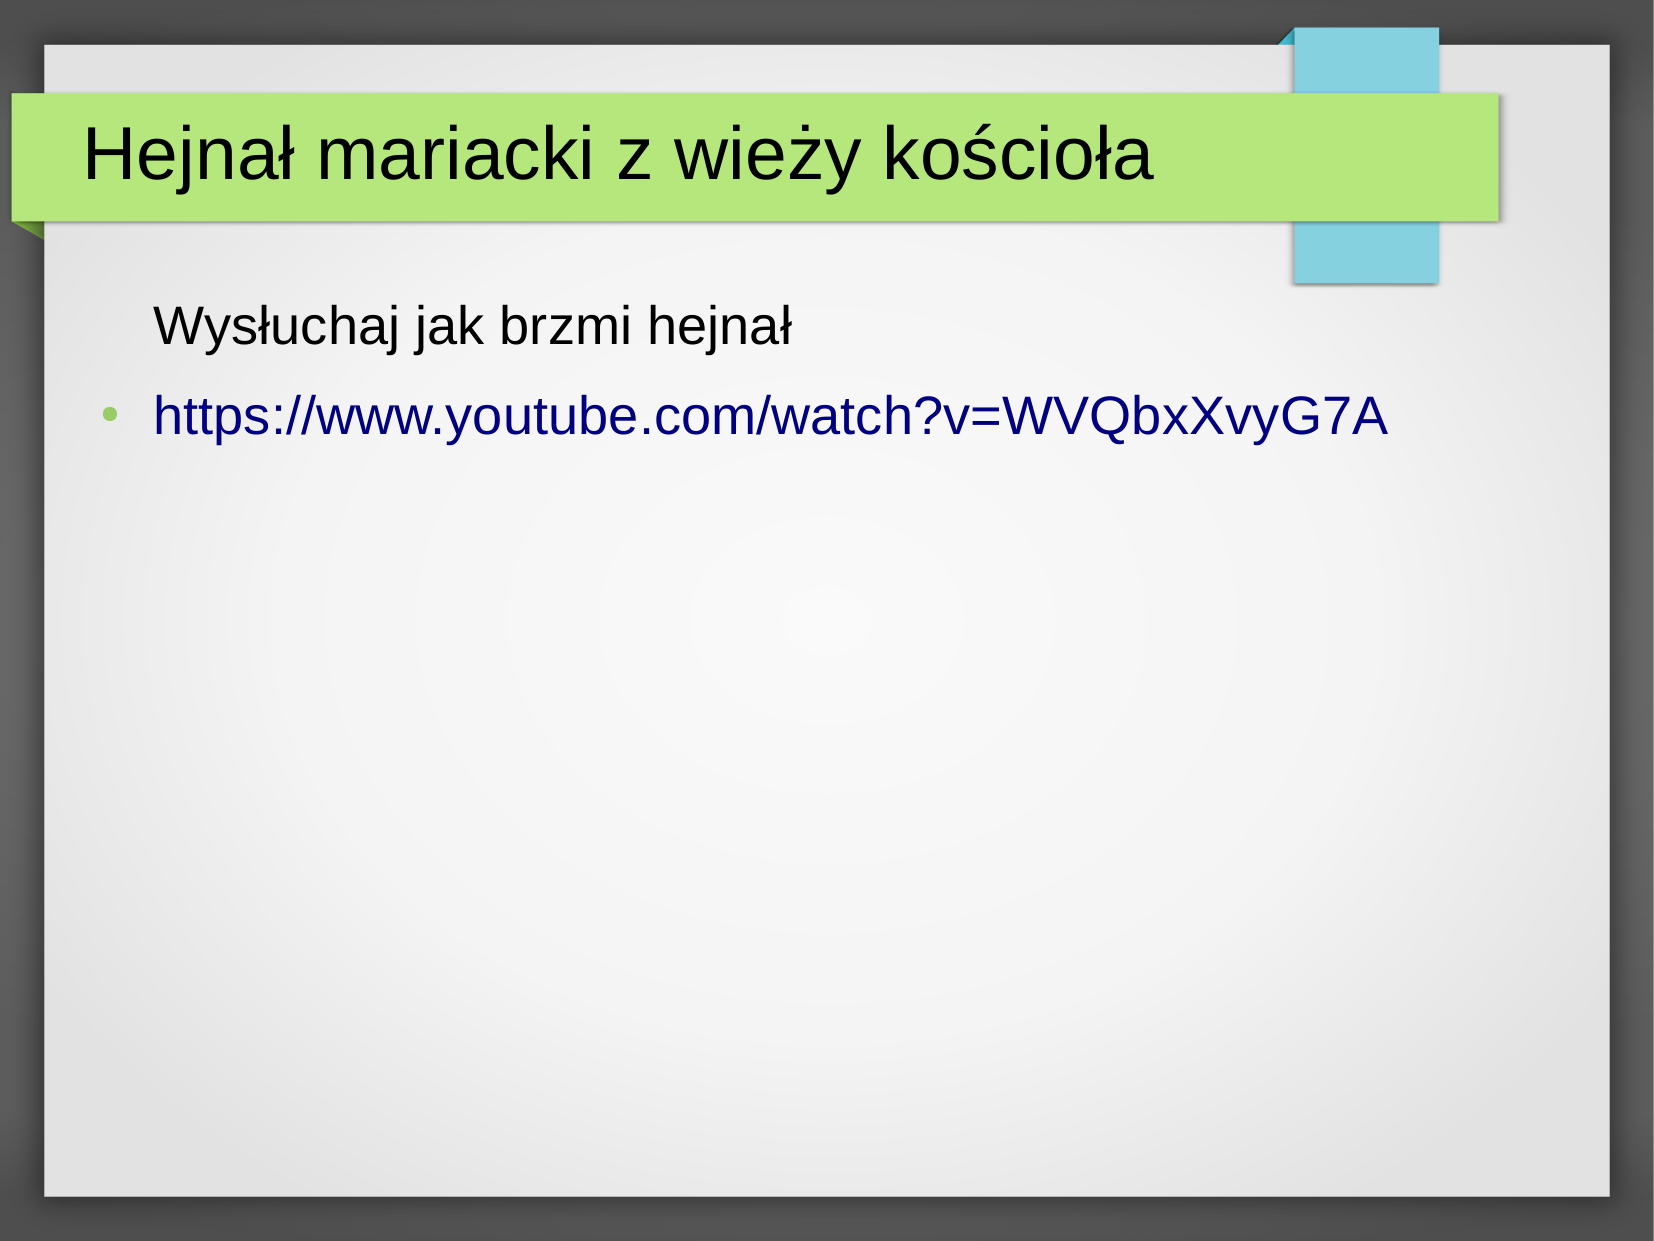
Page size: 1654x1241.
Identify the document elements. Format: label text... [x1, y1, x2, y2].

picture [0, 0, 1654, 1241]
title Hejnał mariacki z wieży kościoła [82, 94, 1264, 213]
list Wysłuchaj jak brzmi hejnał https://www.youtube.com/watch?v=WVQbxXvyG7A [82, 295, 1571, 1015]
